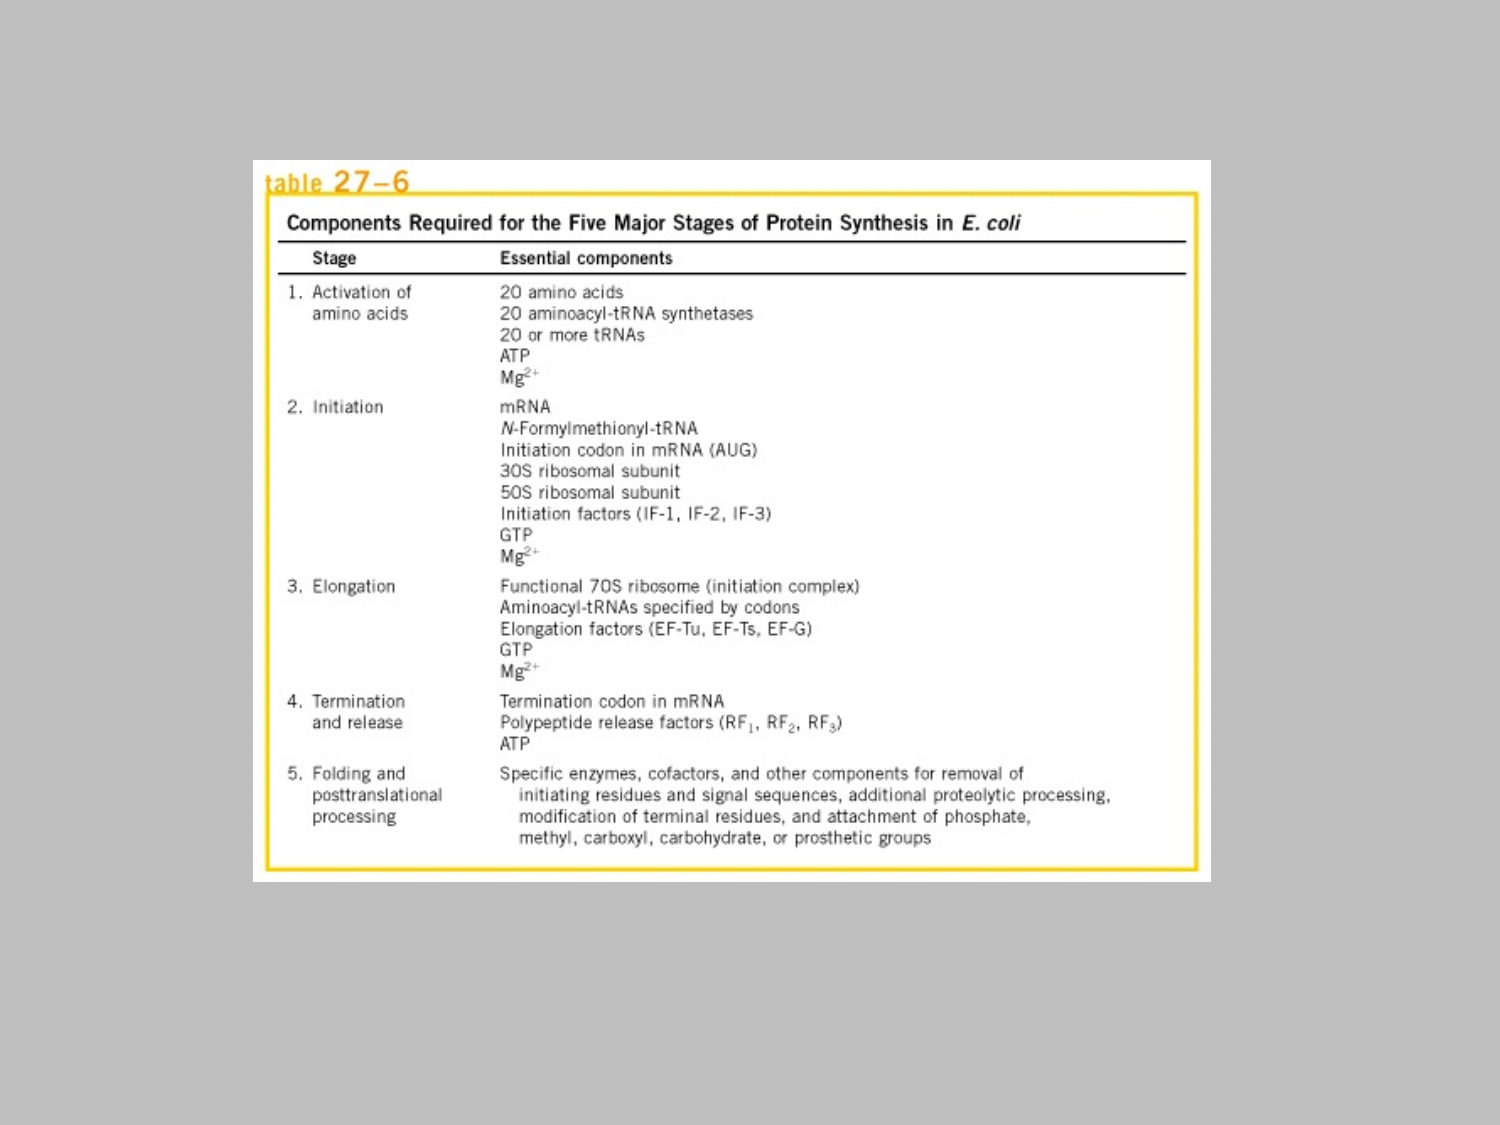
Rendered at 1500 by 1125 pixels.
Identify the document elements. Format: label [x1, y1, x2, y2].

picture [253, 160, 1211, 882]
